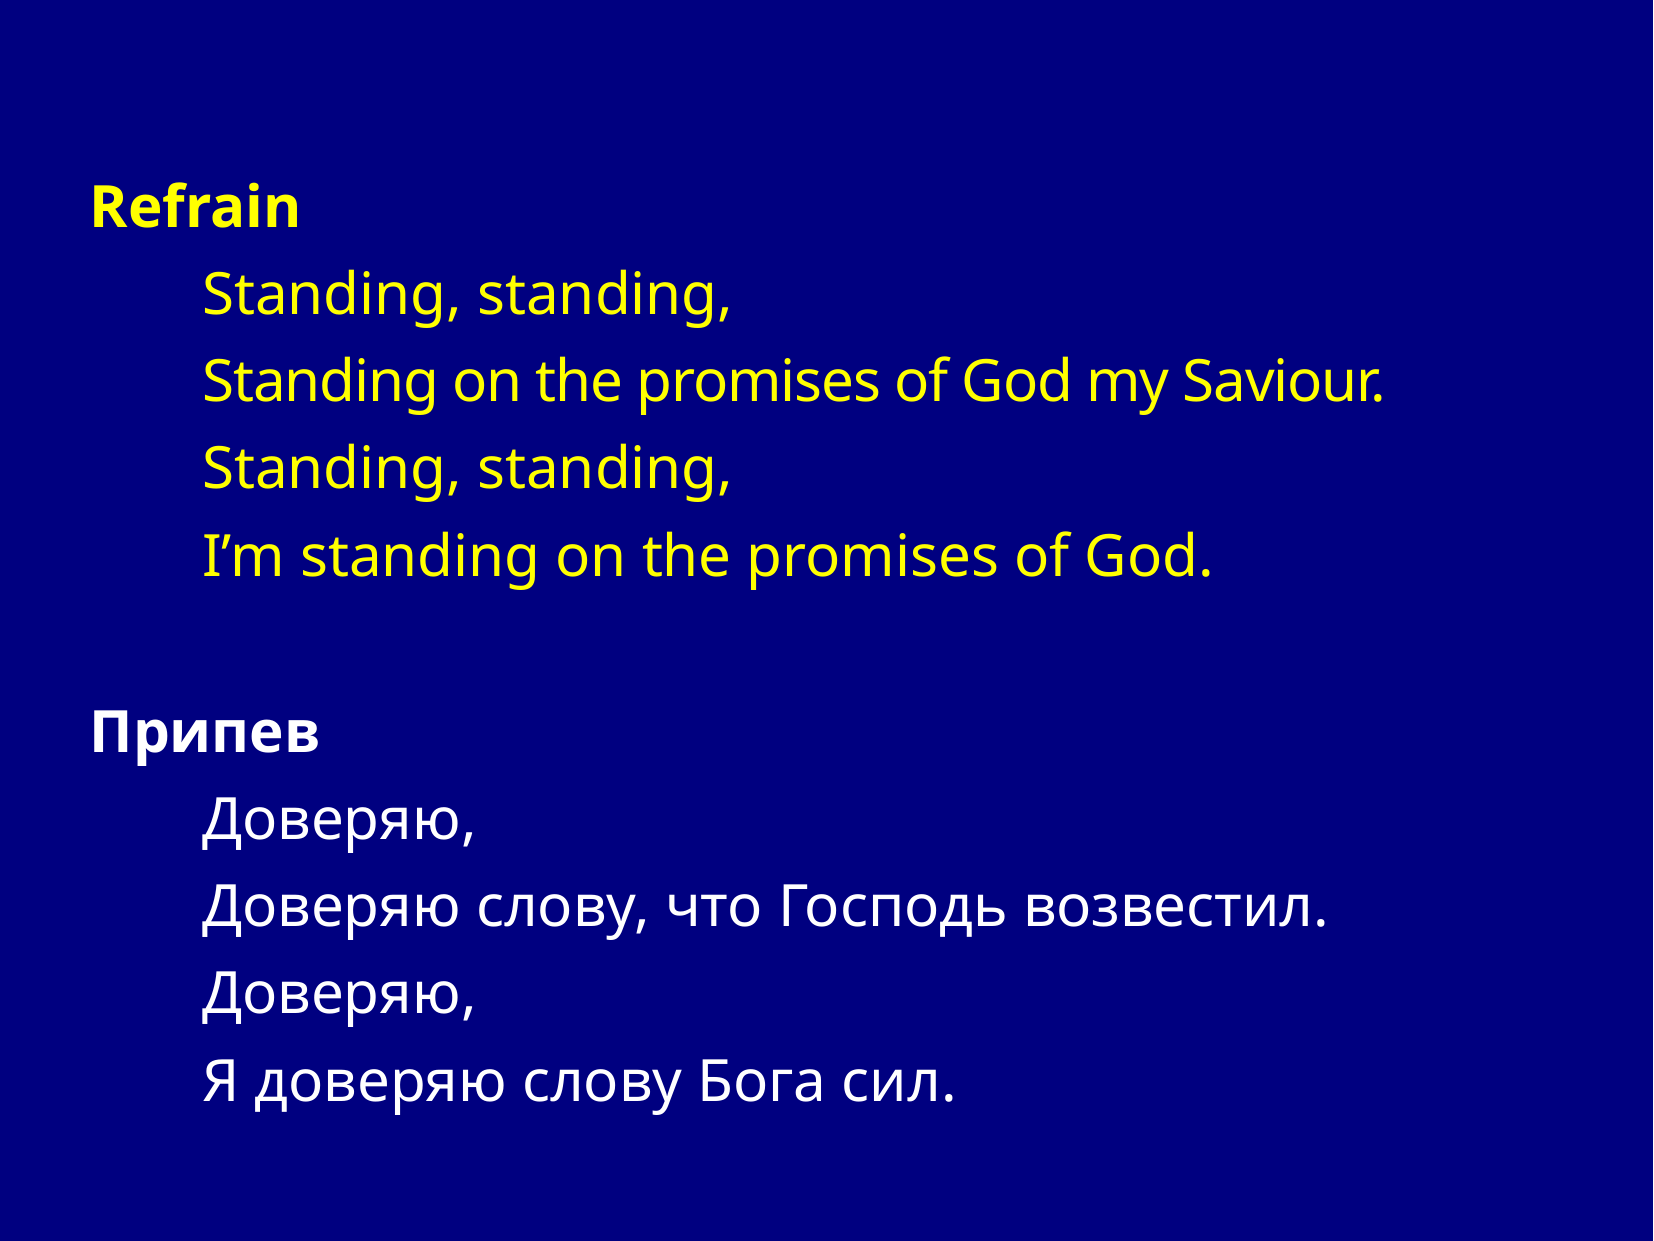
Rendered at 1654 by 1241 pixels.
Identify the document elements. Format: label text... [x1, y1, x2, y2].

text_box Припев Доверяю, Доверяю слову, что Господь возвестил. Доверяю, Я доверяю слову Бога сил. [75, 675, 1576, 1163]
text_box Refrain Standing, standing, Standing on the promises of God my Saviour. Standing, standing, I’m standing on the promises of God. [75, 150, 1576, 638]
